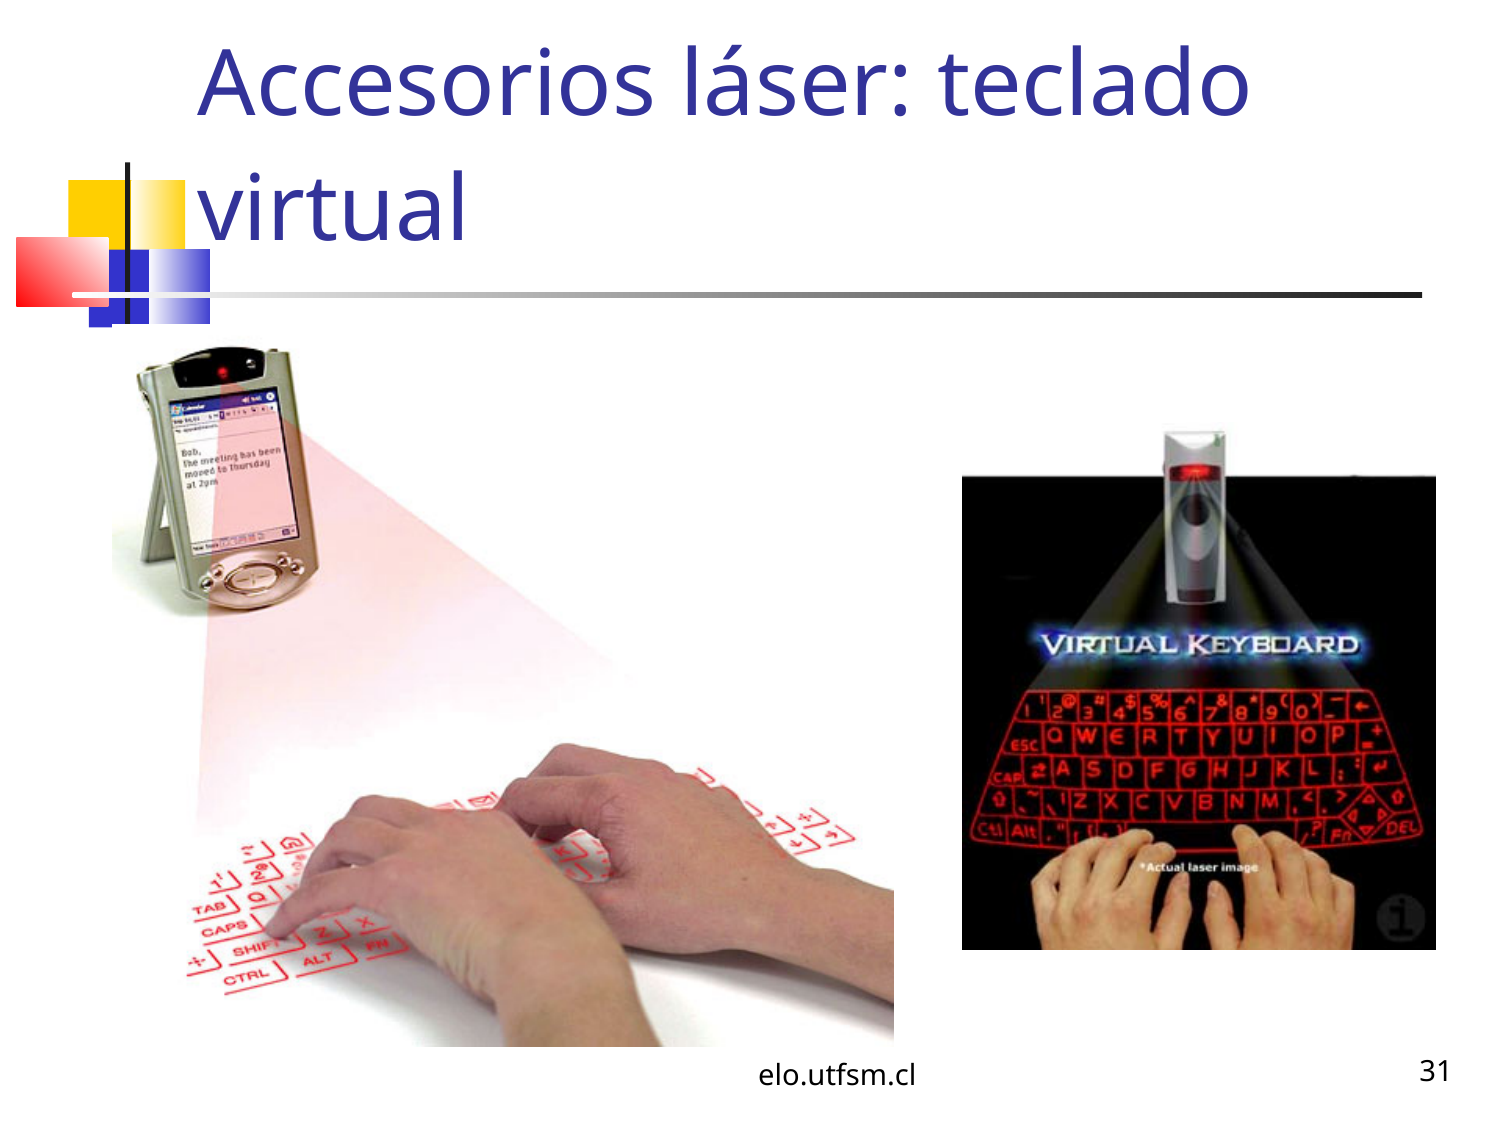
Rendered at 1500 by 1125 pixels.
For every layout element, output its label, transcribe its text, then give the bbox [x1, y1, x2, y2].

title Accesorios láser: teclado virtual [182, 35, 1461, 276]
picture [962, 422, 1436, 950]
text_box elo.utfsm.cl [599, 1024, 1075, 1100]
text_box <number> [1155, 1024, 1468, 1100]
picture [112, 324, 894, 1047]
